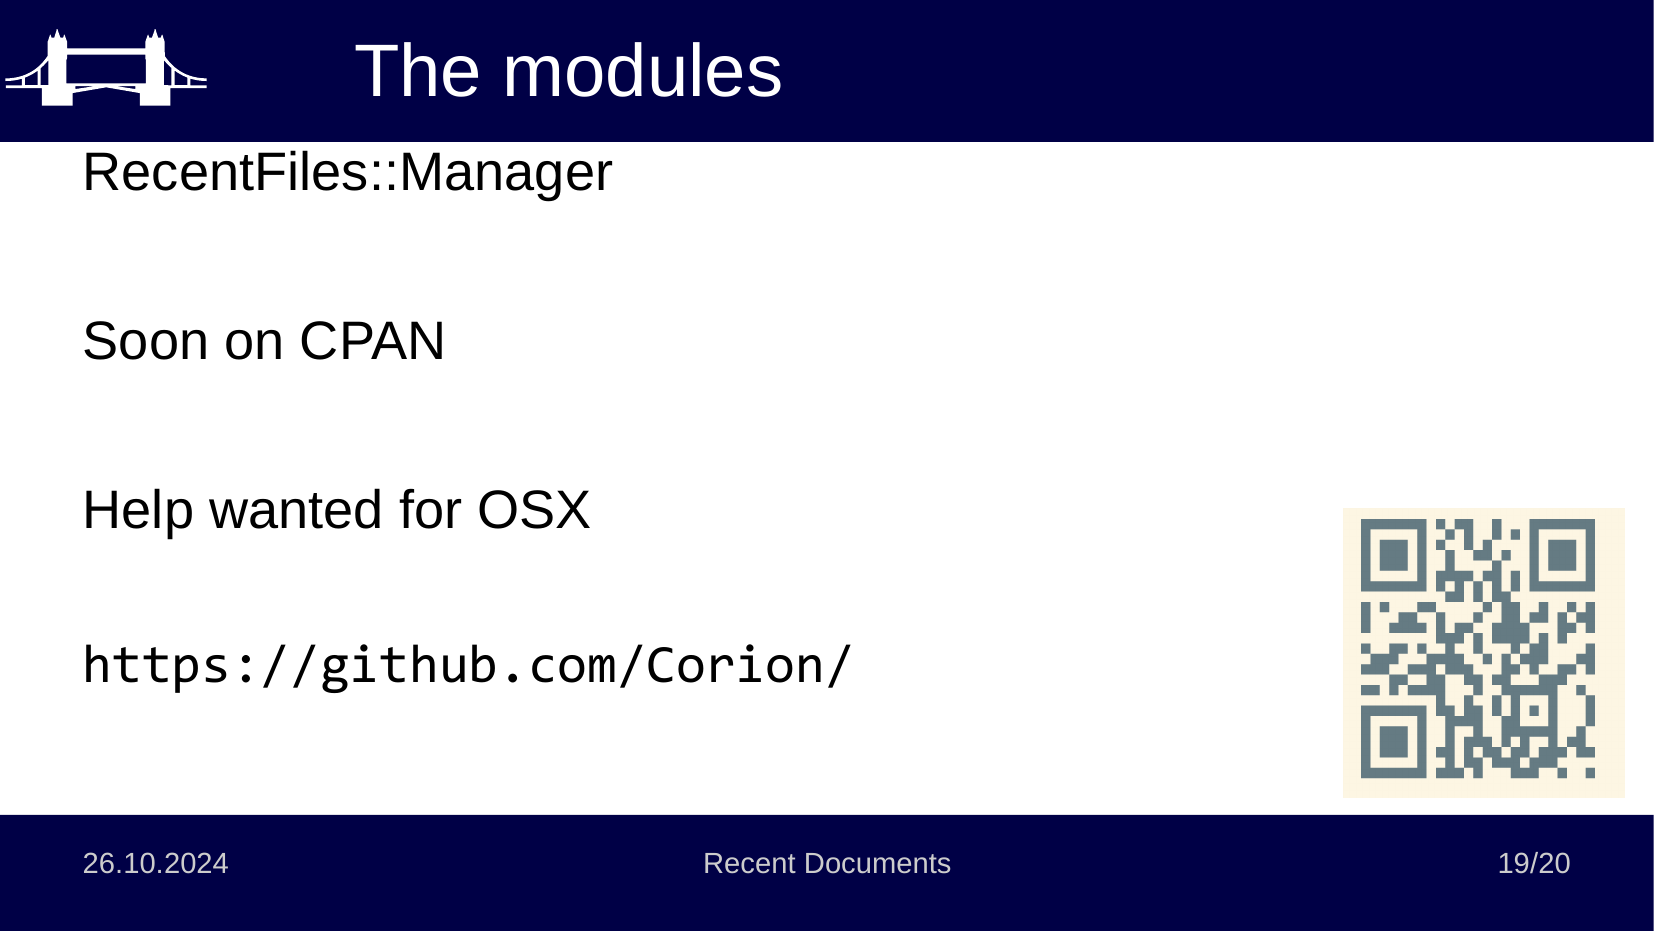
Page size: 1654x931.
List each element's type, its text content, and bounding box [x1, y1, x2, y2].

title The modules [354, 5, 1654, 136]
picture [1343, 508, 1625, 798]
list RecentFiles::Manager Soon on CPAN Help wanted for OSX https://github.com/Corion/ [82, 141, 1270, 815]
